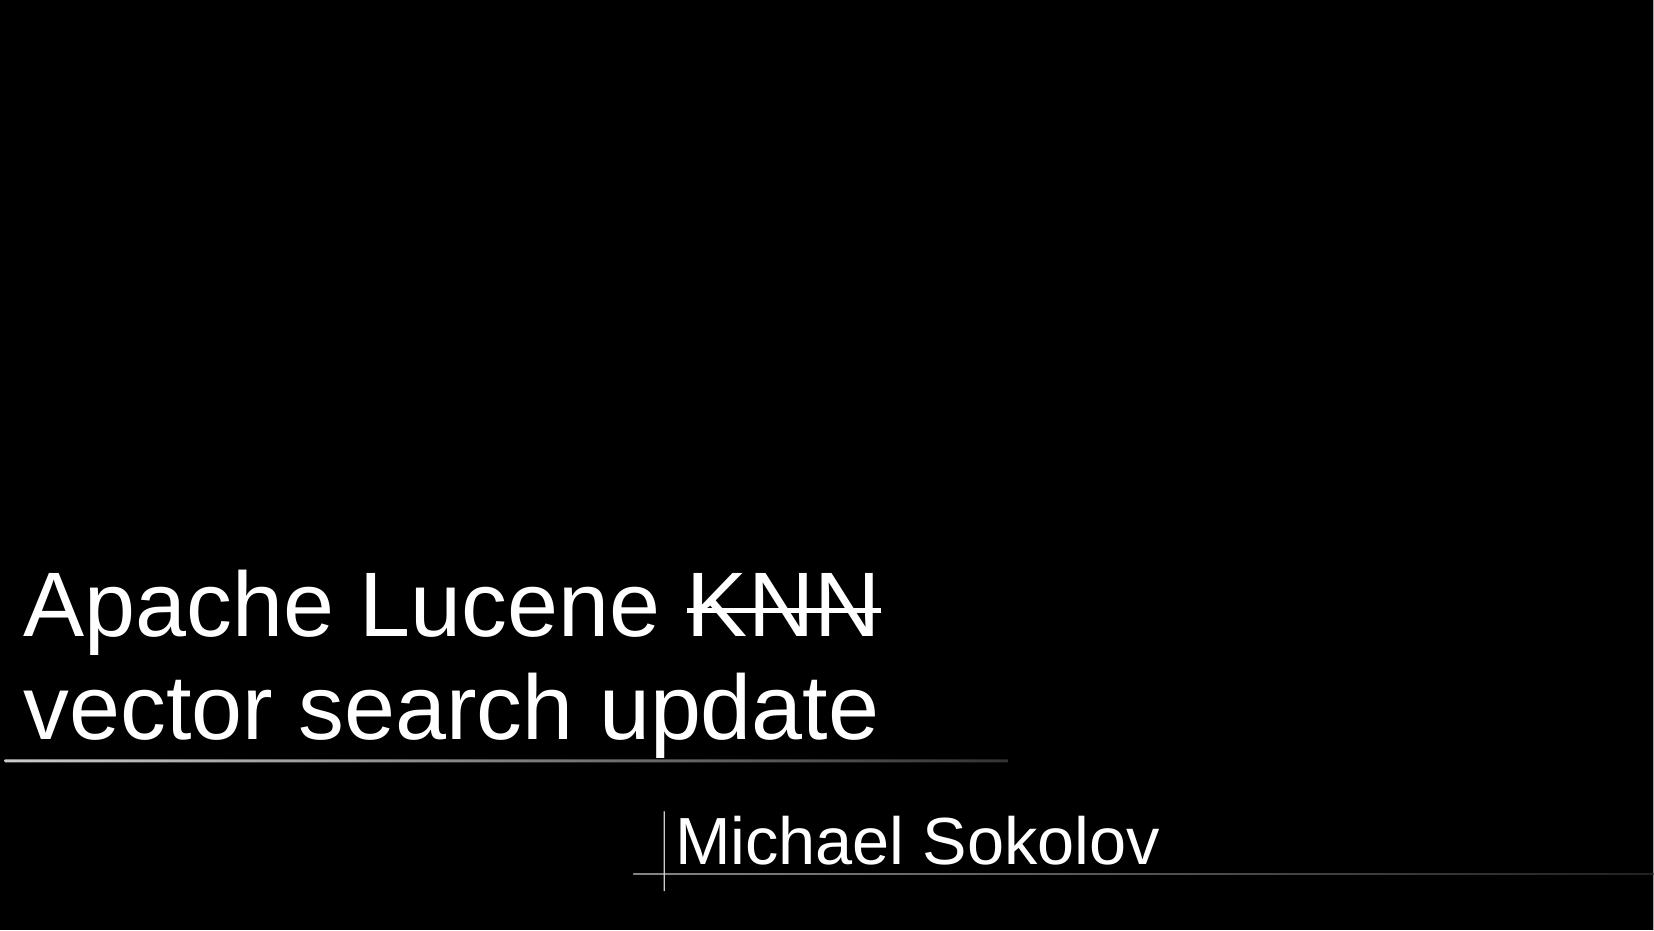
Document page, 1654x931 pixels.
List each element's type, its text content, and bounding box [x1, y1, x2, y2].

title Apache Lucene KNN vector search update [23, 554, 1501, 759]
title Michael Sokolov [675, 787, 1627, 896]
